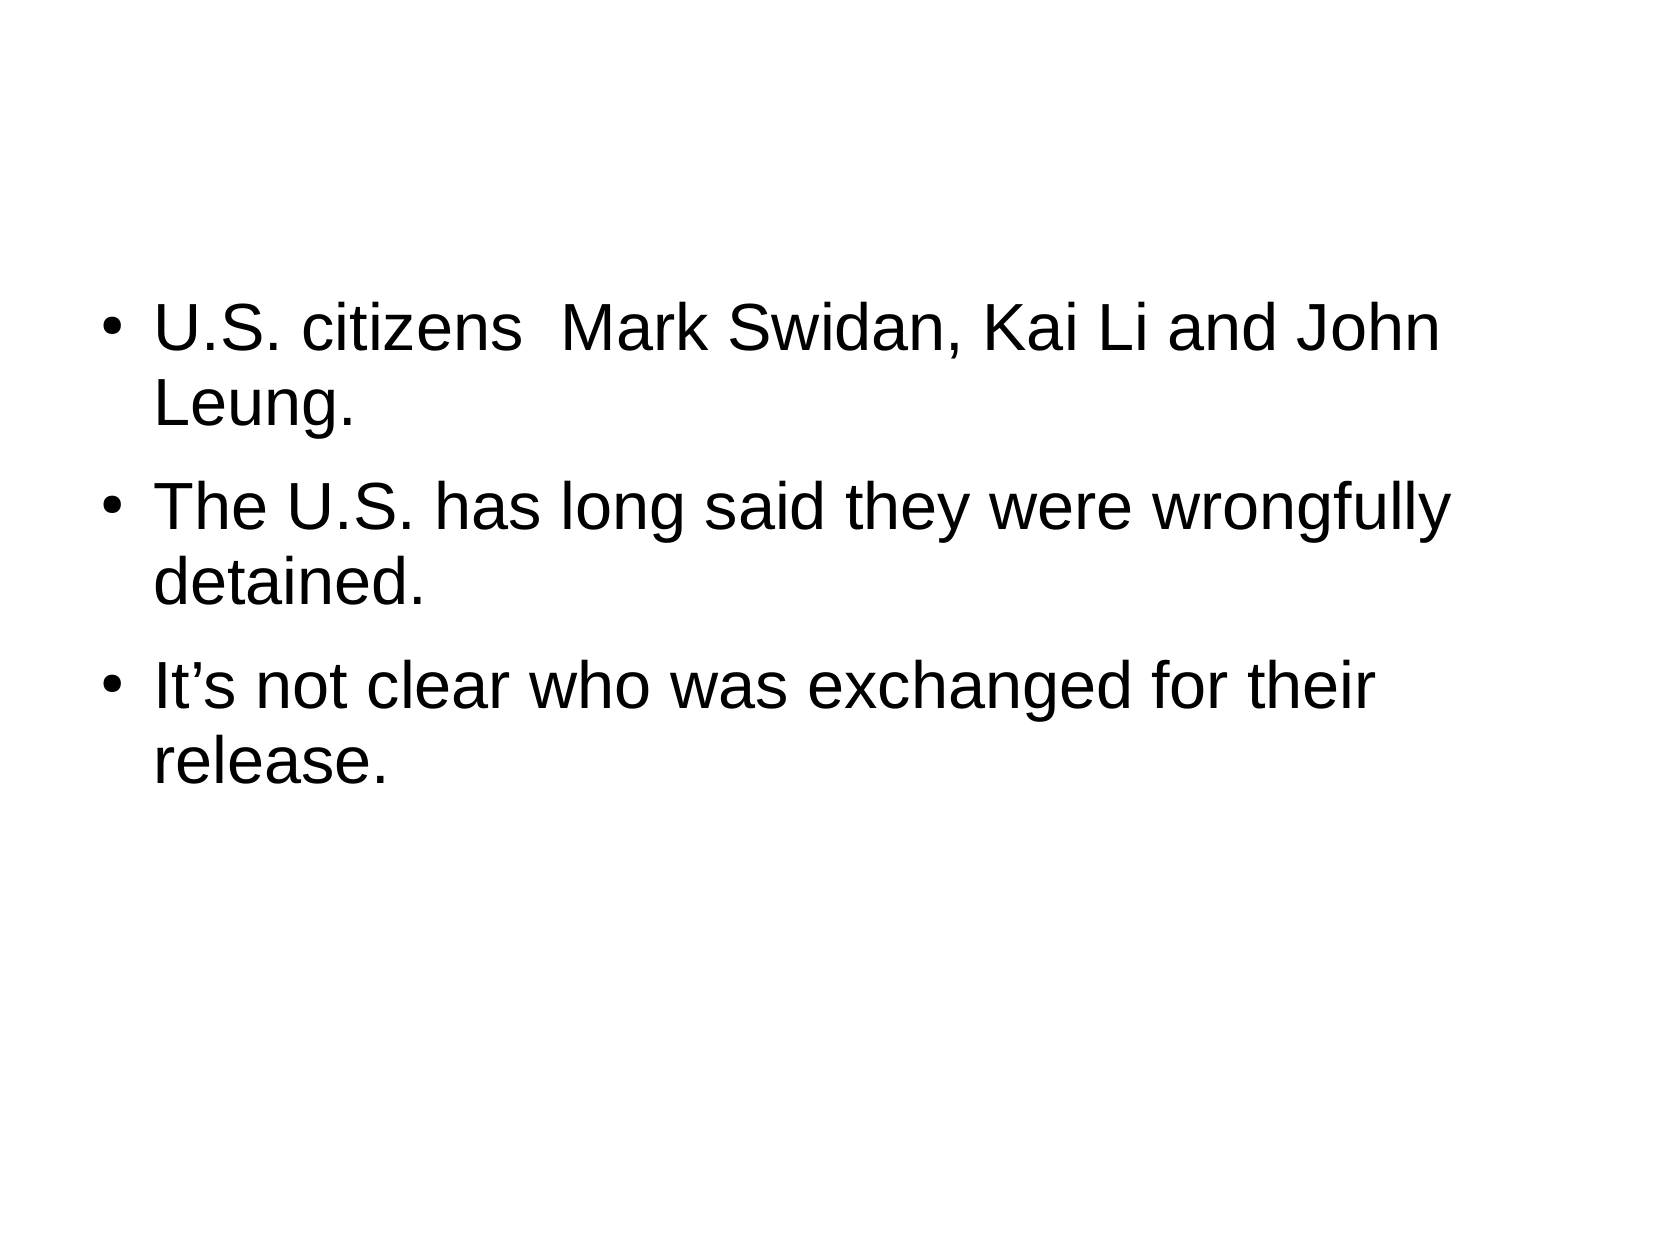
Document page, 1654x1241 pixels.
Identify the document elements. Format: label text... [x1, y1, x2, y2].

list U.S. citizens Mark Swidan, Kai Li and John Leung. The U.S. has long said they were wrongfully detained. It’s not clear who was exchanged for their release. [82, 290, 1571, 1109]
